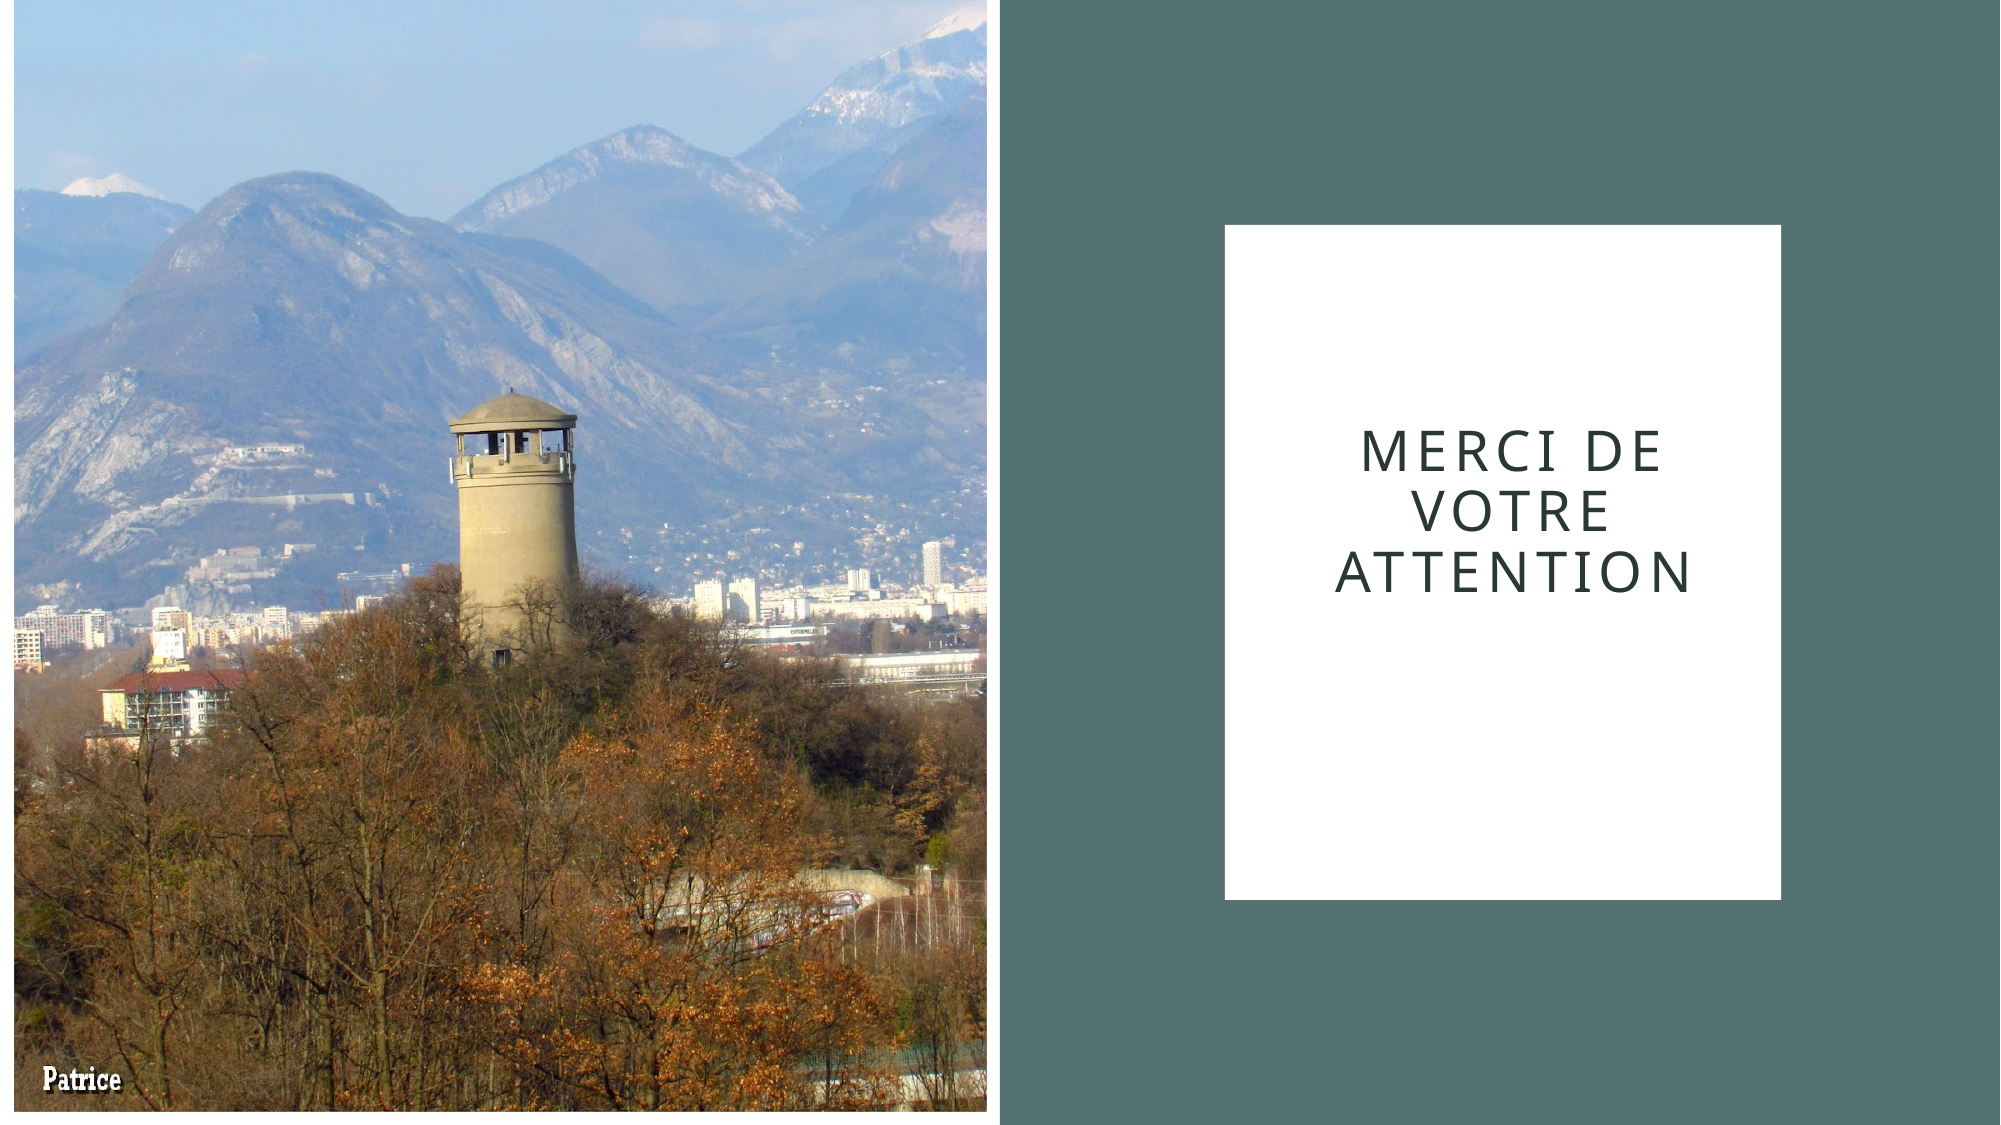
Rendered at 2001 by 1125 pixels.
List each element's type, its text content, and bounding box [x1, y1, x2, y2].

title Merci de votre attention [1304, 274, 1723, 613]
picture [0, 0, 999, 1125]
text_box [999, 0, 2000, 1125]
